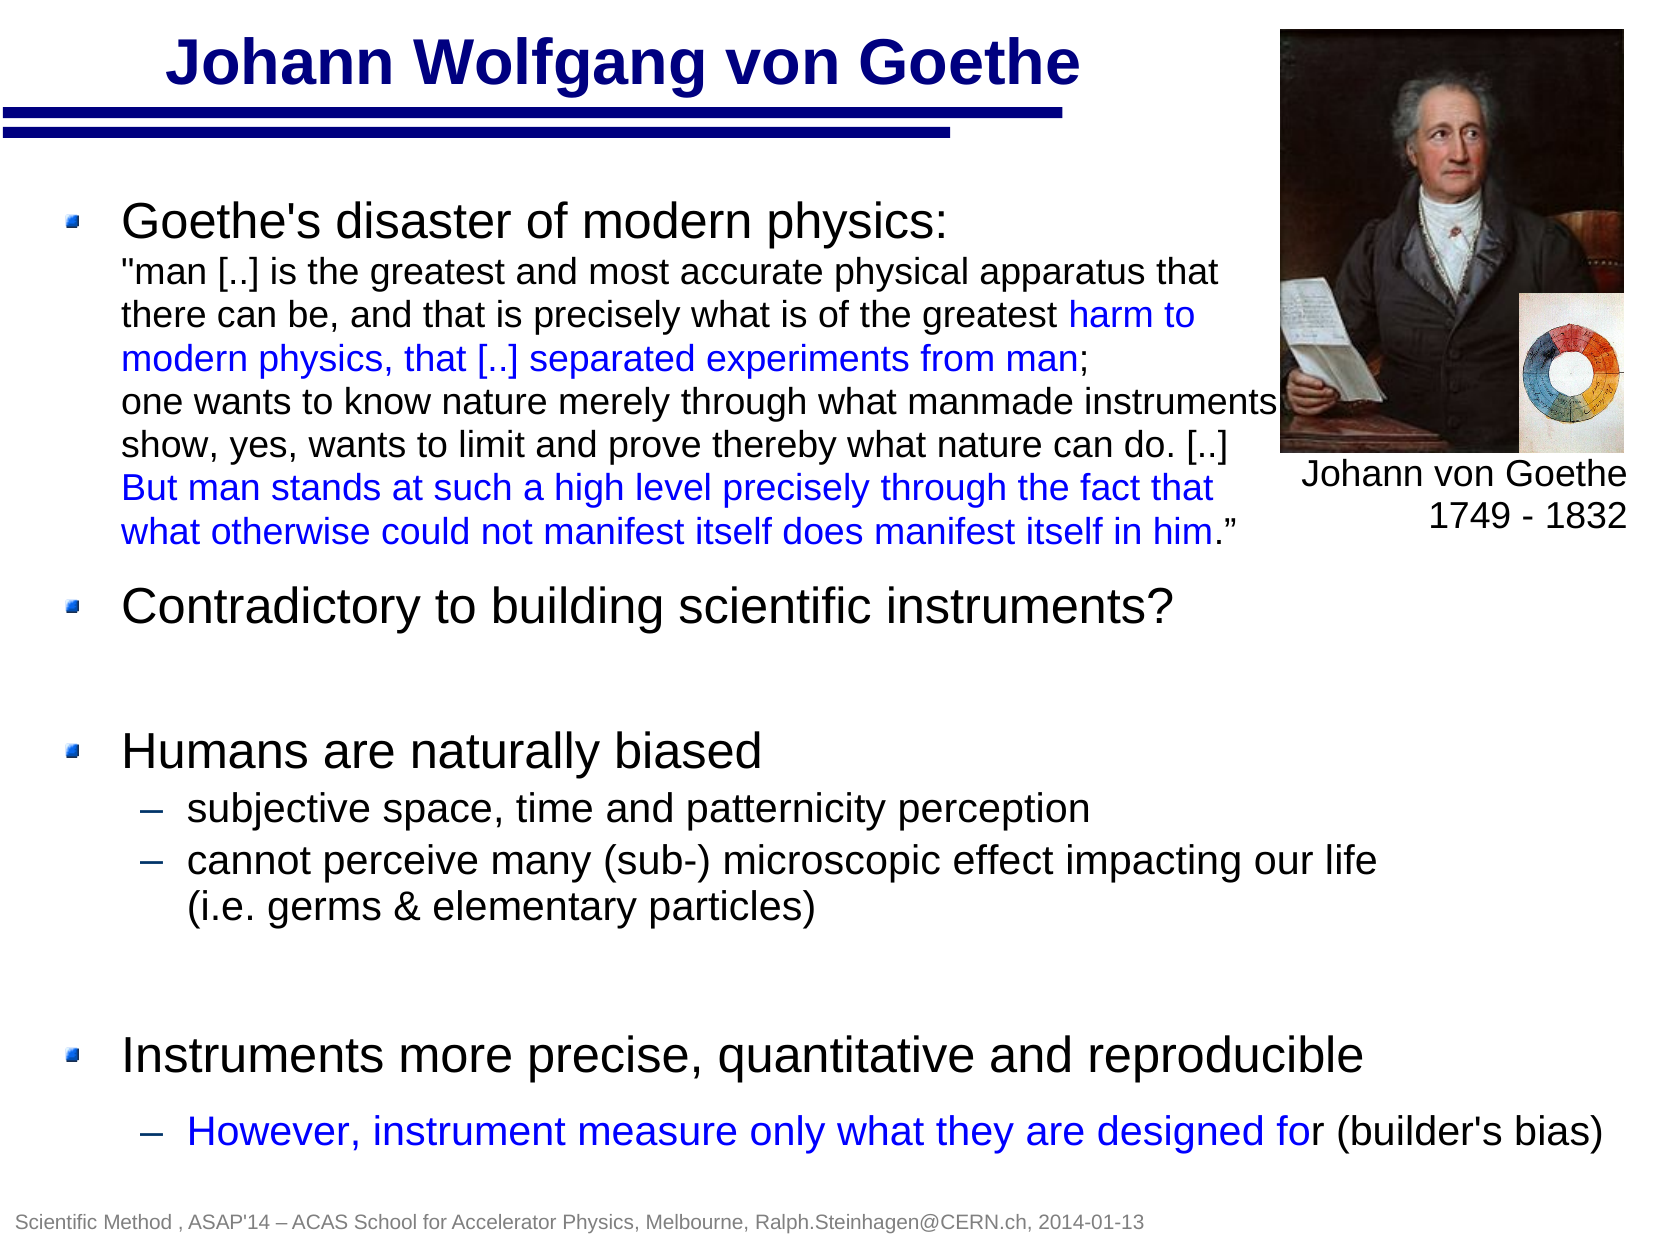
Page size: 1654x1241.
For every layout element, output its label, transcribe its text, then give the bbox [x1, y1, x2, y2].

list Goethe's disaster of modern physics: "man [..] is the greatest and most accurate physical apparatus that there can be, and that is precisely what is of the greatest harm to modern physics, that [..] separated experiments from man; one wants to know nature merely through what manmade instruments show, yes, wants to limit and prove thereby what nature can do. [..] But man stands at such a high level precisely through the fact that what otherwise could not manifest itself does manifest itself in him.” Contradictory to building scientific instruments? Humans are naturally biased subjective space, time and patternicity perception cannot perceive many (sub-) microscopic effect impacting our life (i.e. germs & elementary particles) Instruments more precise, quantitative and reproducible However, instrument measure only what they are designed for (builder's bias) [65, 192, 1628, 1205]
picture [1280, 29, 1624, 453]
title Johann Wolfgang von Goethe [165, 0, 1323, 124]
text_box Johann von Goethe 1749 - 1832 [1280, 452, 1628, 537]
